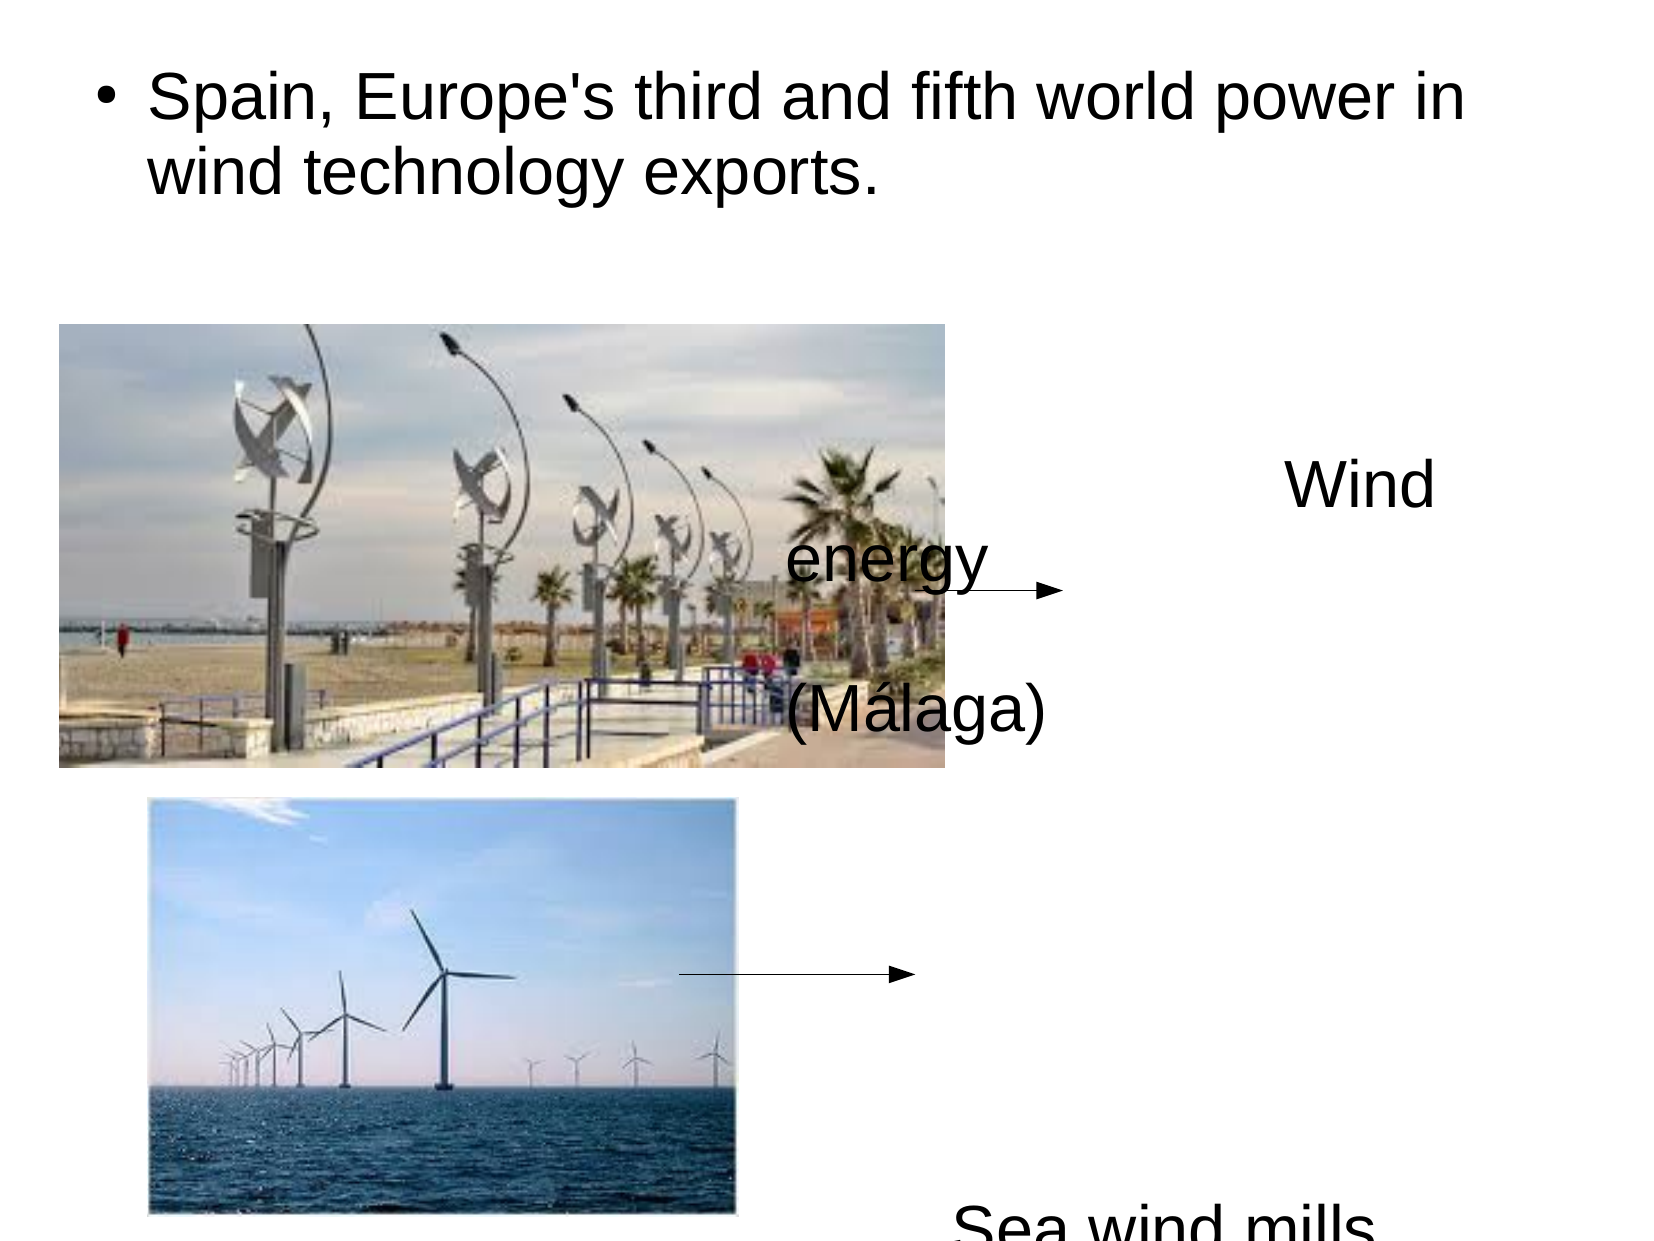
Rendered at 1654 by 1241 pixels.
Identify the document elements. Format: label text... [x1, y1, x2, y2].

picture [59, 324, 76, 768]
list Spain, Europe's third and fifth world power in wind technology exports. Wind energy (Málaga) Sea wind mills [76, 59, 1565, 1152]
picture [147, 1152, 739, 1217]
